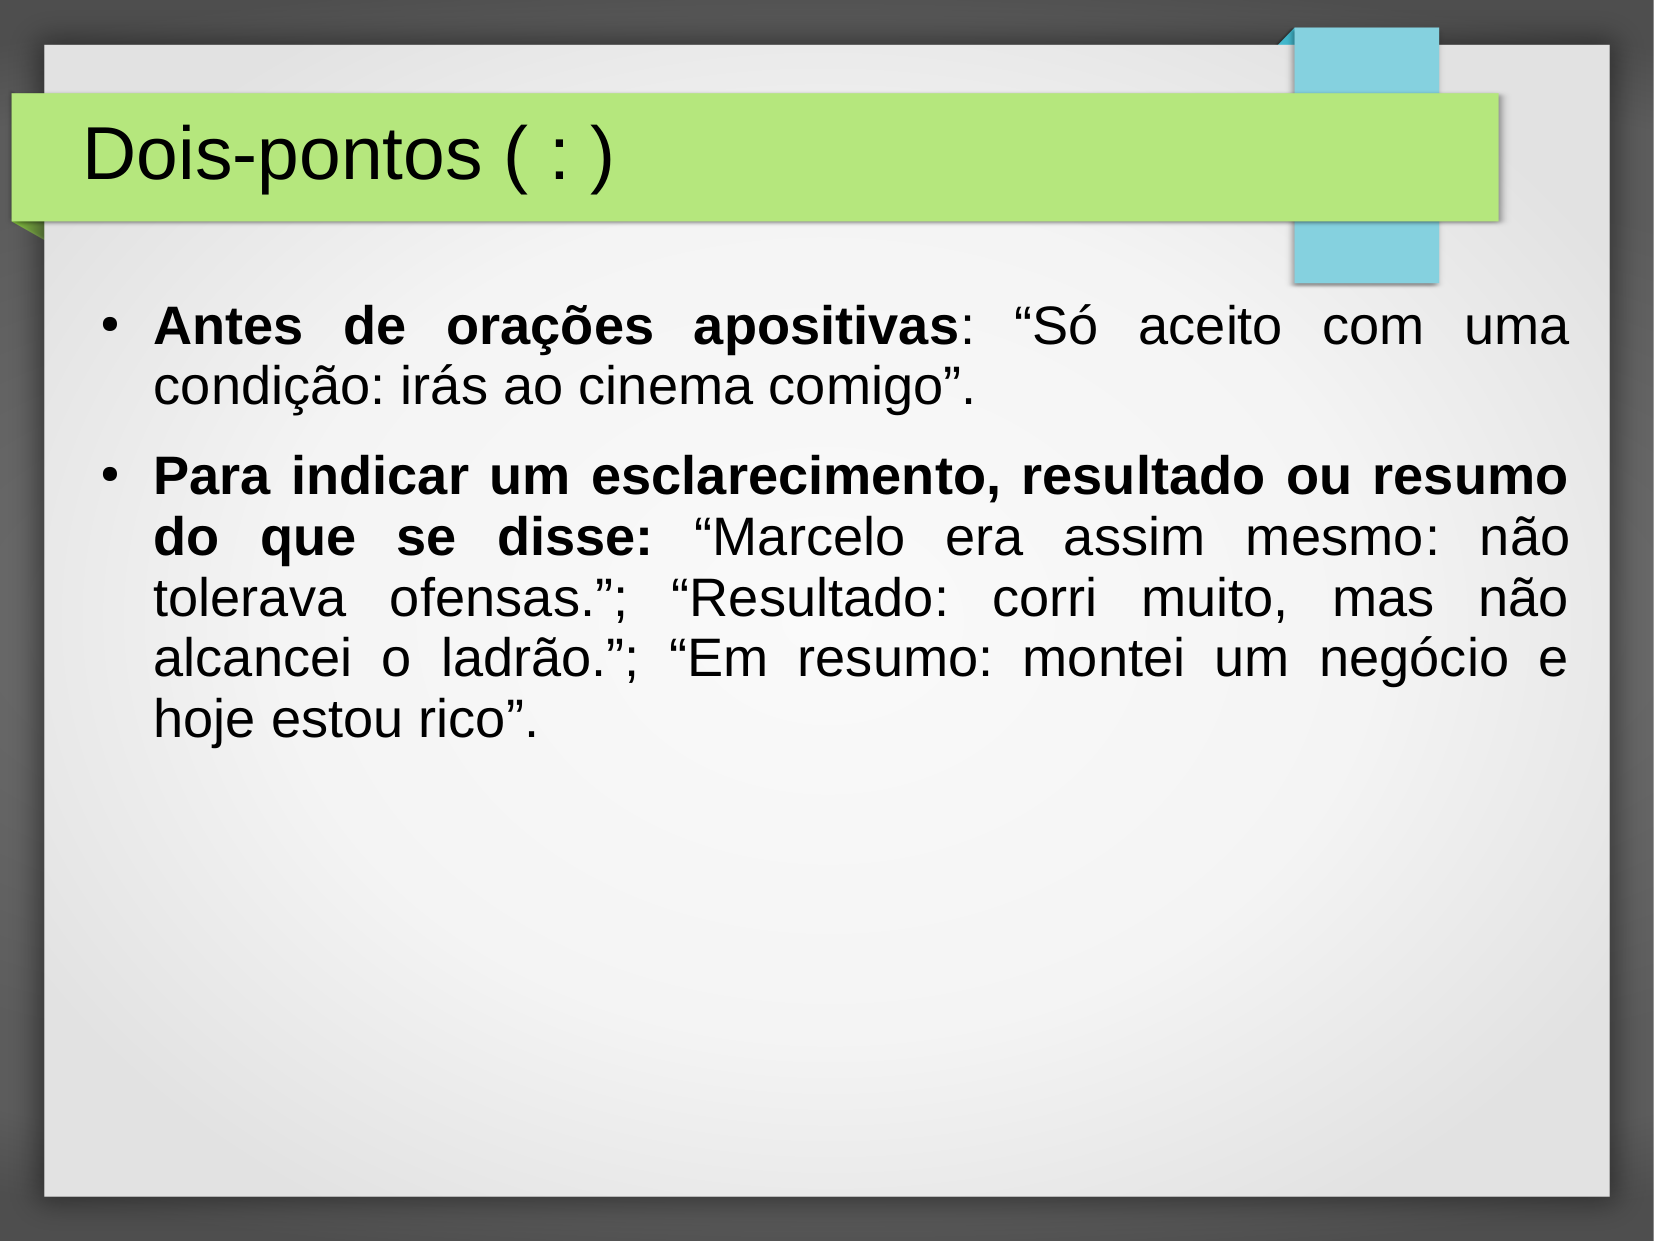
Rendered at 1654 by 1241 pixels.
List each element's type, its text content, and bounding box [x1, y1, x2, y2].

title Dois-pontos ( : ) [82, 94, 1264, 213]
list Antes de orações apositivas: “Só aceito com uma condição: irás ao cinema comigo”. Para indicar um esclarecimento, resultado ou resumo do que se disse: “Marcelo era assim mesmo: não tolerava ofensas.”; “Resultado: corri muito, mas não alcancei o ladrão.”; “Em resumo: montei um negócio e hoje estou rico”. [82, 295, 1571, 1015]
picture [0, 0, 1654, 1241]
